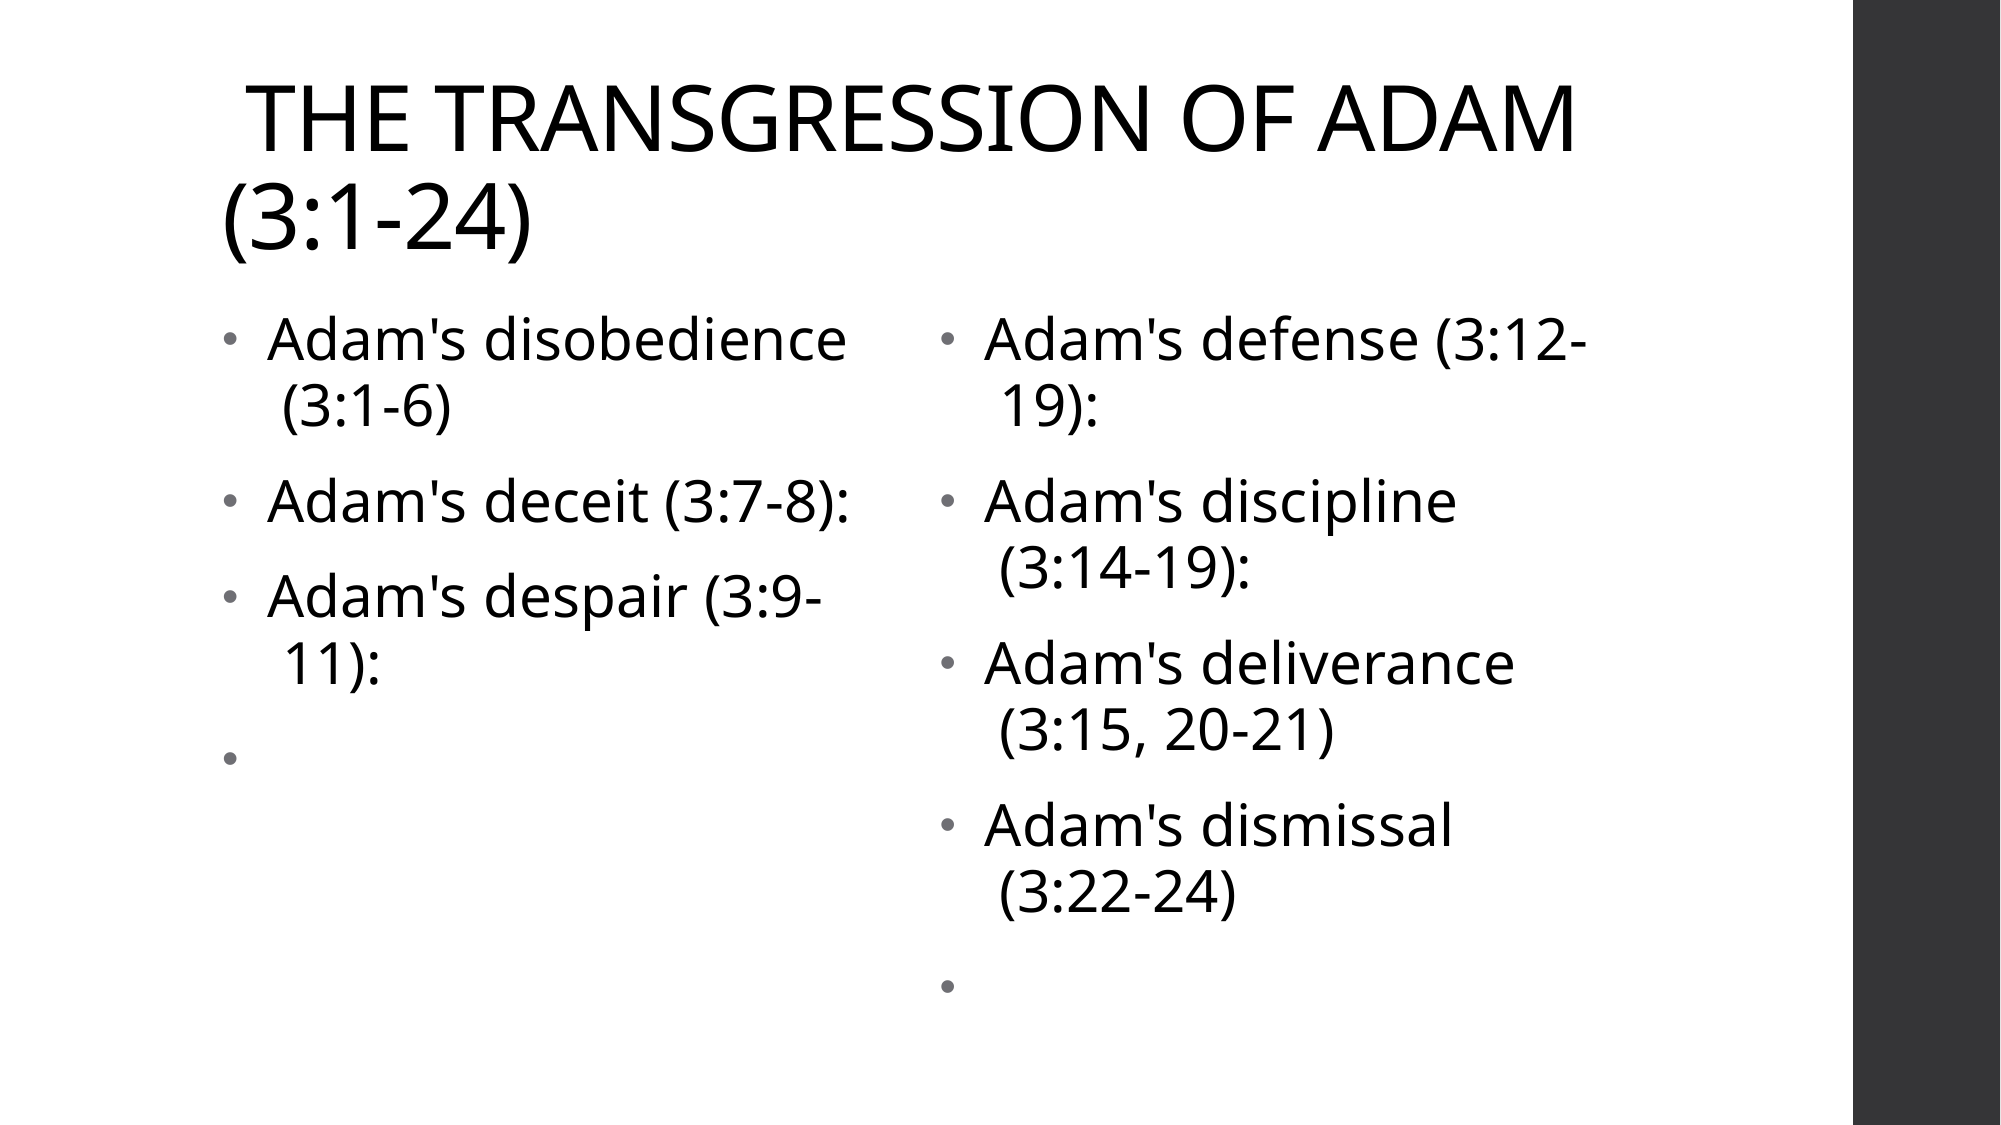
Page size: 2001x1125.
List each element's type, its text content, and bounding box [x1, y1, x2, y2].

list Adam's disobedience (3:1-6) Adam's deceit (3:7-8): Adam's despair (3:9-11): [207, 299, 900, 1014]
list Adam's defense (3:12-19): Adam's discipline (3:14-19): Adam's deliverance (3:15, 20-21) Adam's dismissal (3:22-24) [924, 299, 1617, 1014]
title THE TRANSGRESSION OF ADAM (3:1-24) [206, 60, 1797, 278]
